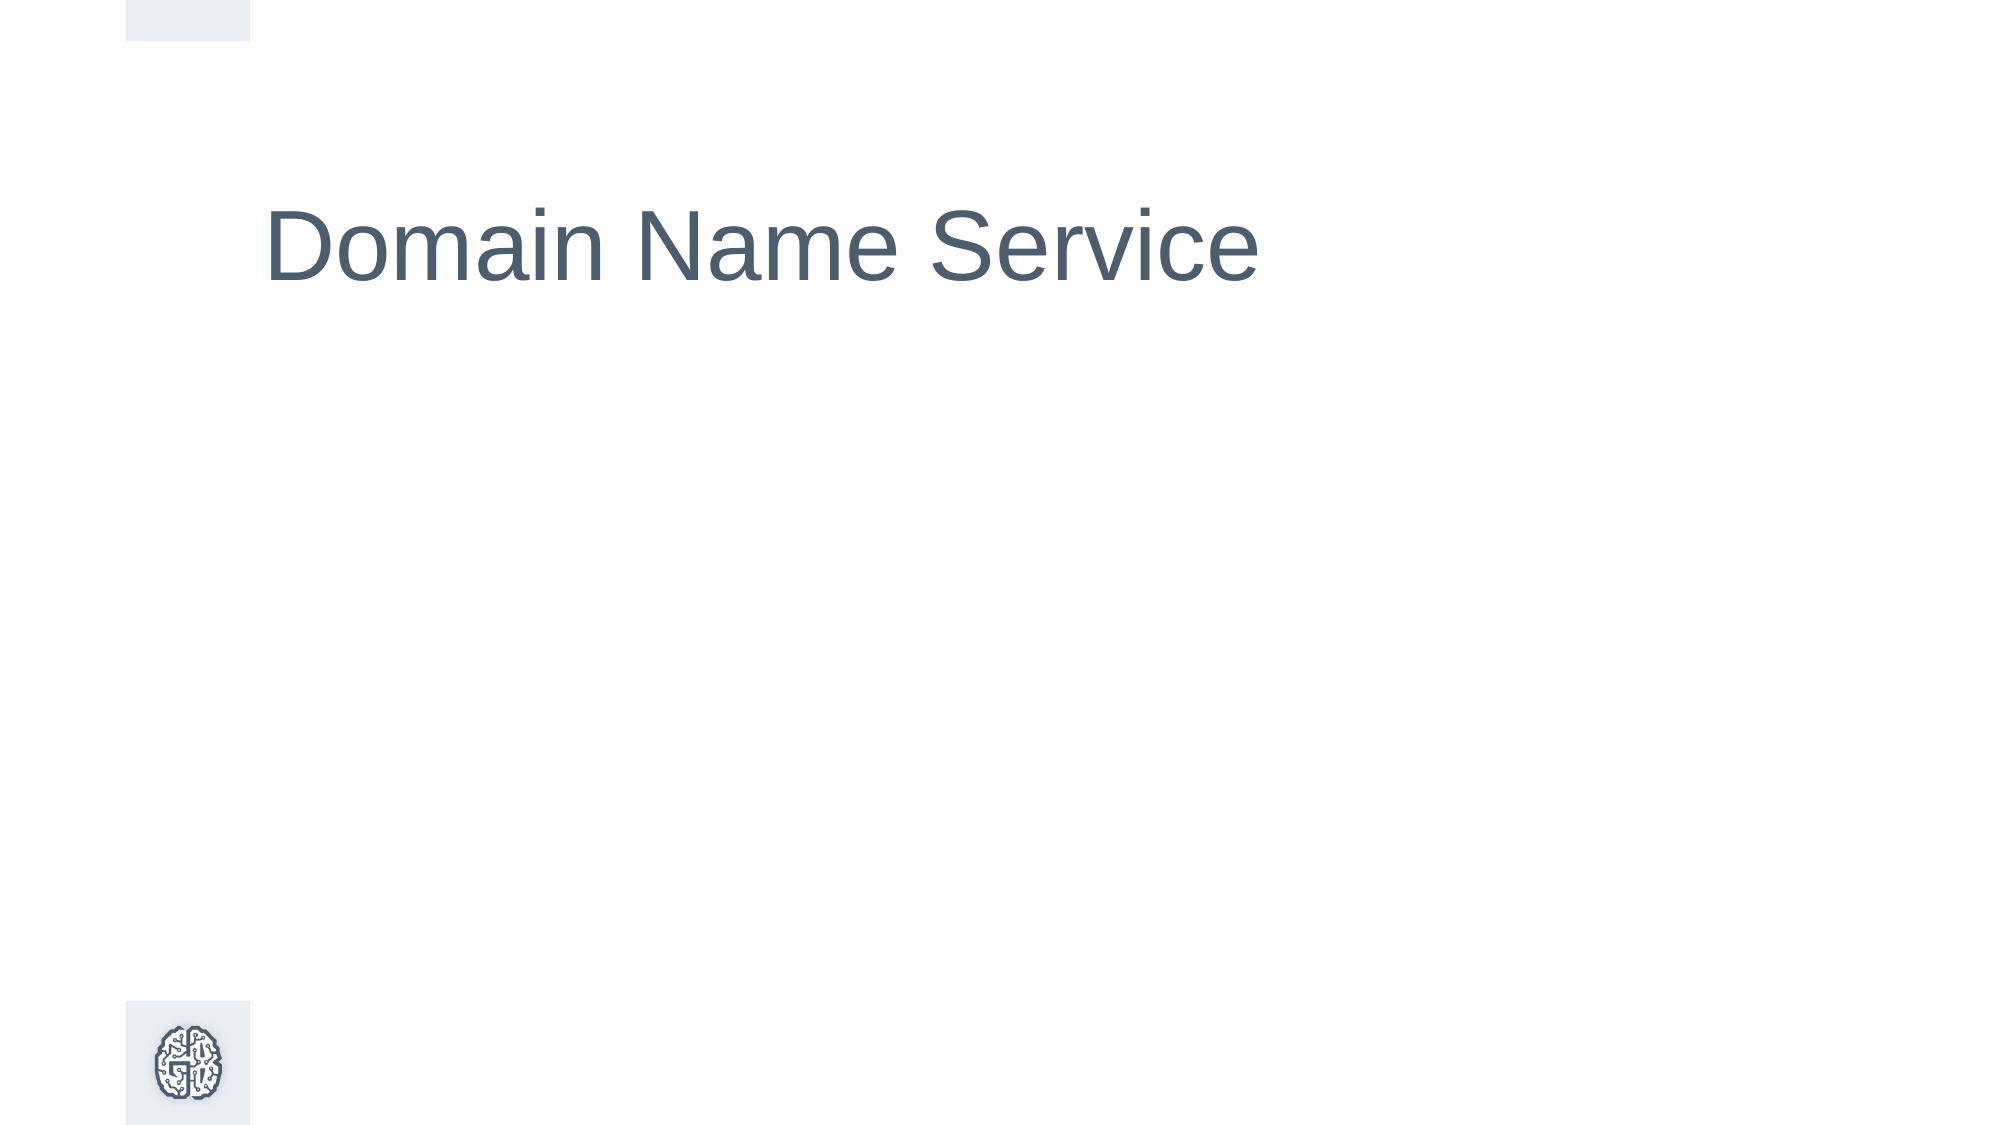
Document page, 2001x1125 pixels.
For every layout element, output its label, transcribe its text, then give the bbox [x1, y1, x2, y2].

title Domain Name Service [248, 124, 1752, 372]
picture [144, 1016, 232, 1110]
